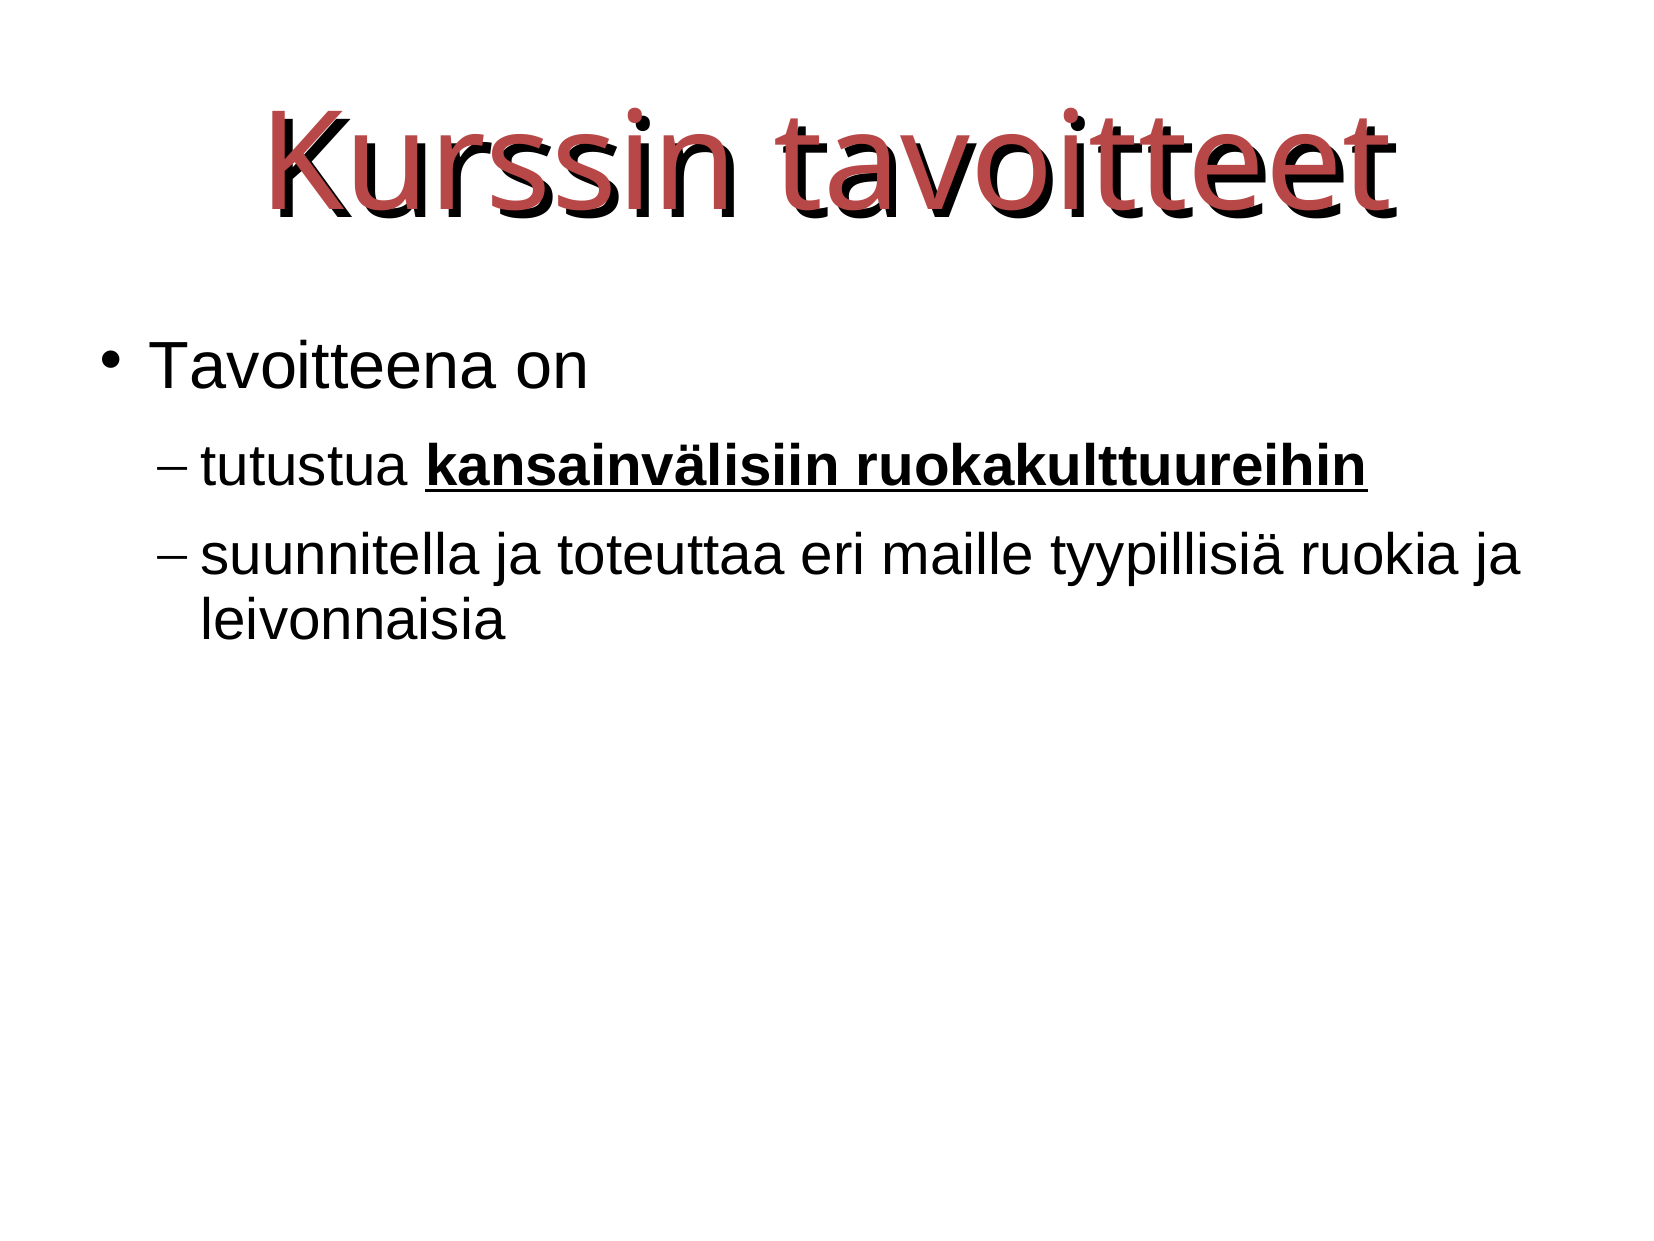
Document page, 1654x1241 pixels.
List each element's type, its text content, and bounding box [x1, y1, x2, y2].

text_box Kurssin tavoitteet [82, 49, 1571, 257]
text_box Tavoitteena on tutustua kansainvälisiin ruokakulttuureihin suunnitella ja toteuttaa eri maille tyypillisiä ruokia ja leivonnaisia [82, 324, 1571, 1094]
